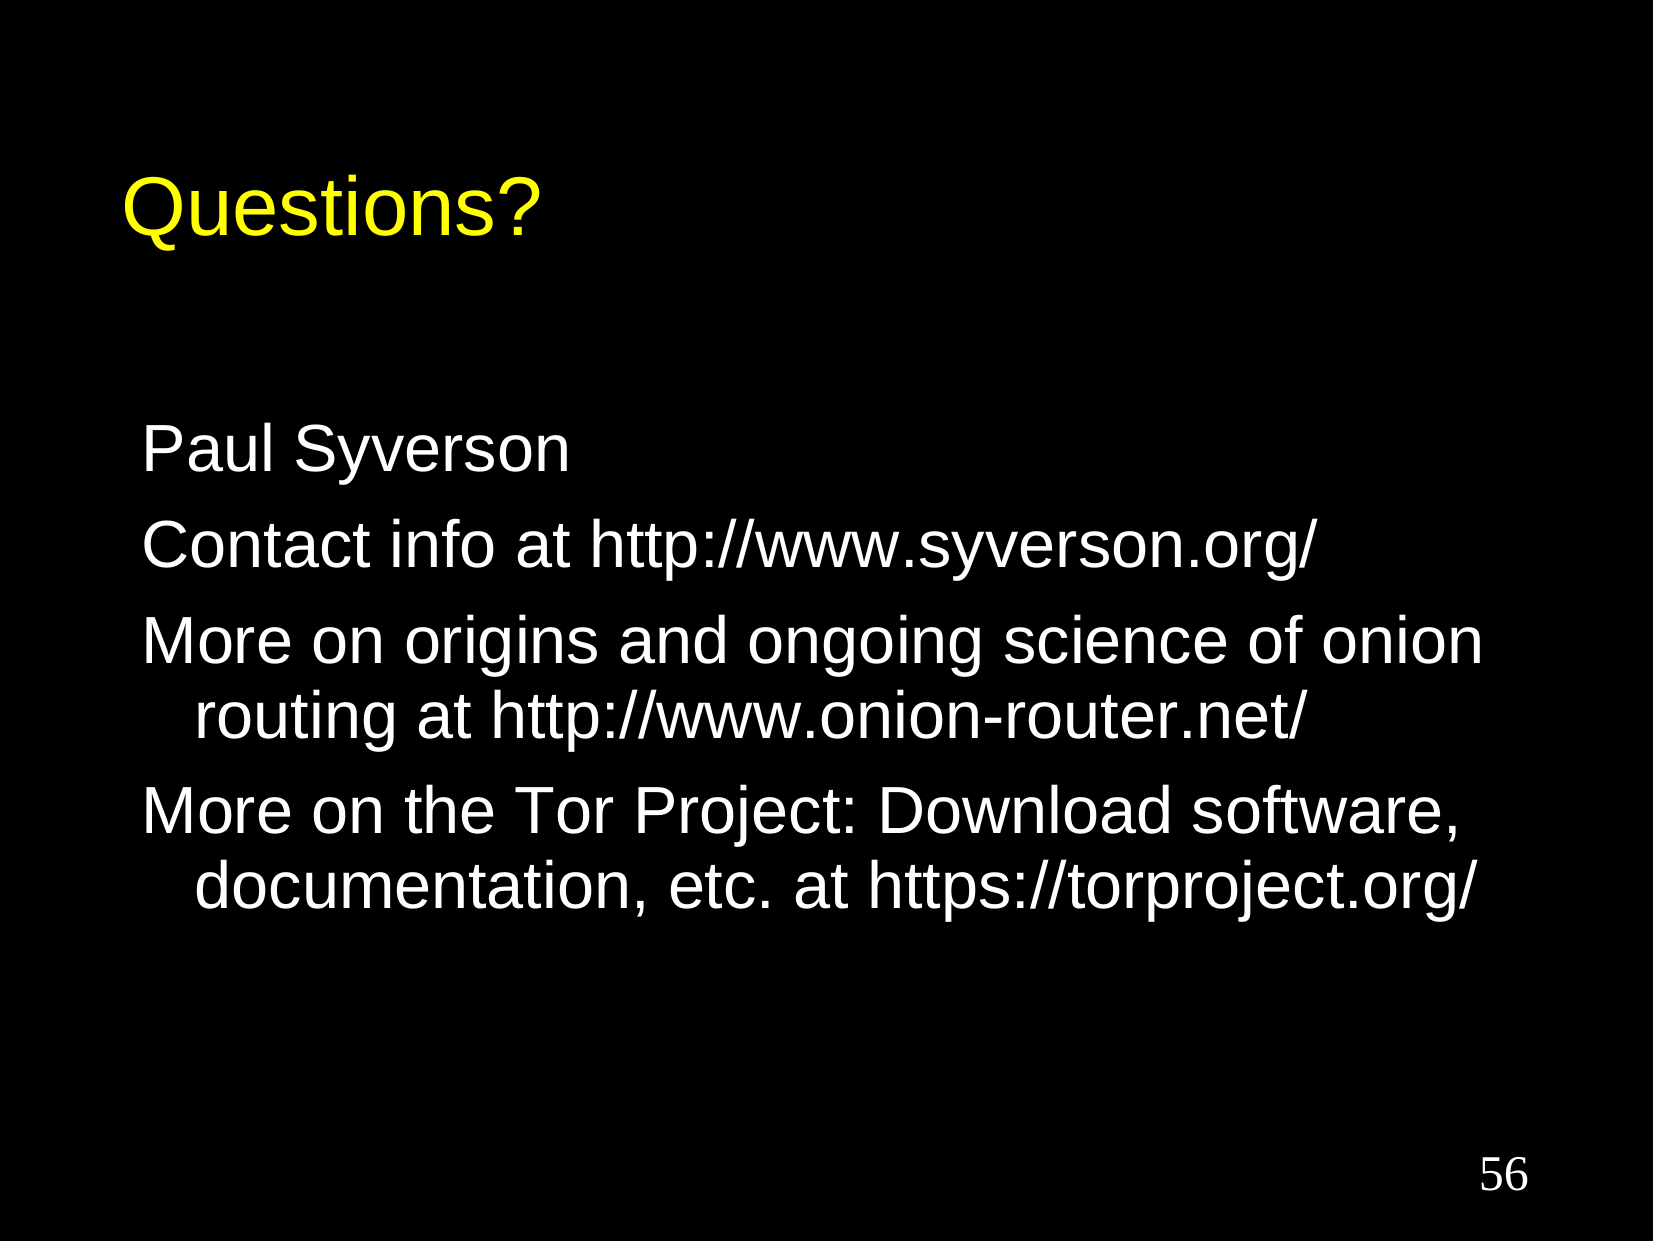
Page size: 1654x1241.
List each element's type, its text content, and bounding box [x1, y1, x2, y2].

list Paul Syverson Contact info at http://www.syverson.org/ More on origins and ongoing science of onion routing at http://www.onion-router.net/ More on the Tor Project: Download software, documentation, etc. at https://torproject.org/ [124, 411, 1536, 1193]
title Questions? [121, 102, 1534, 311]
